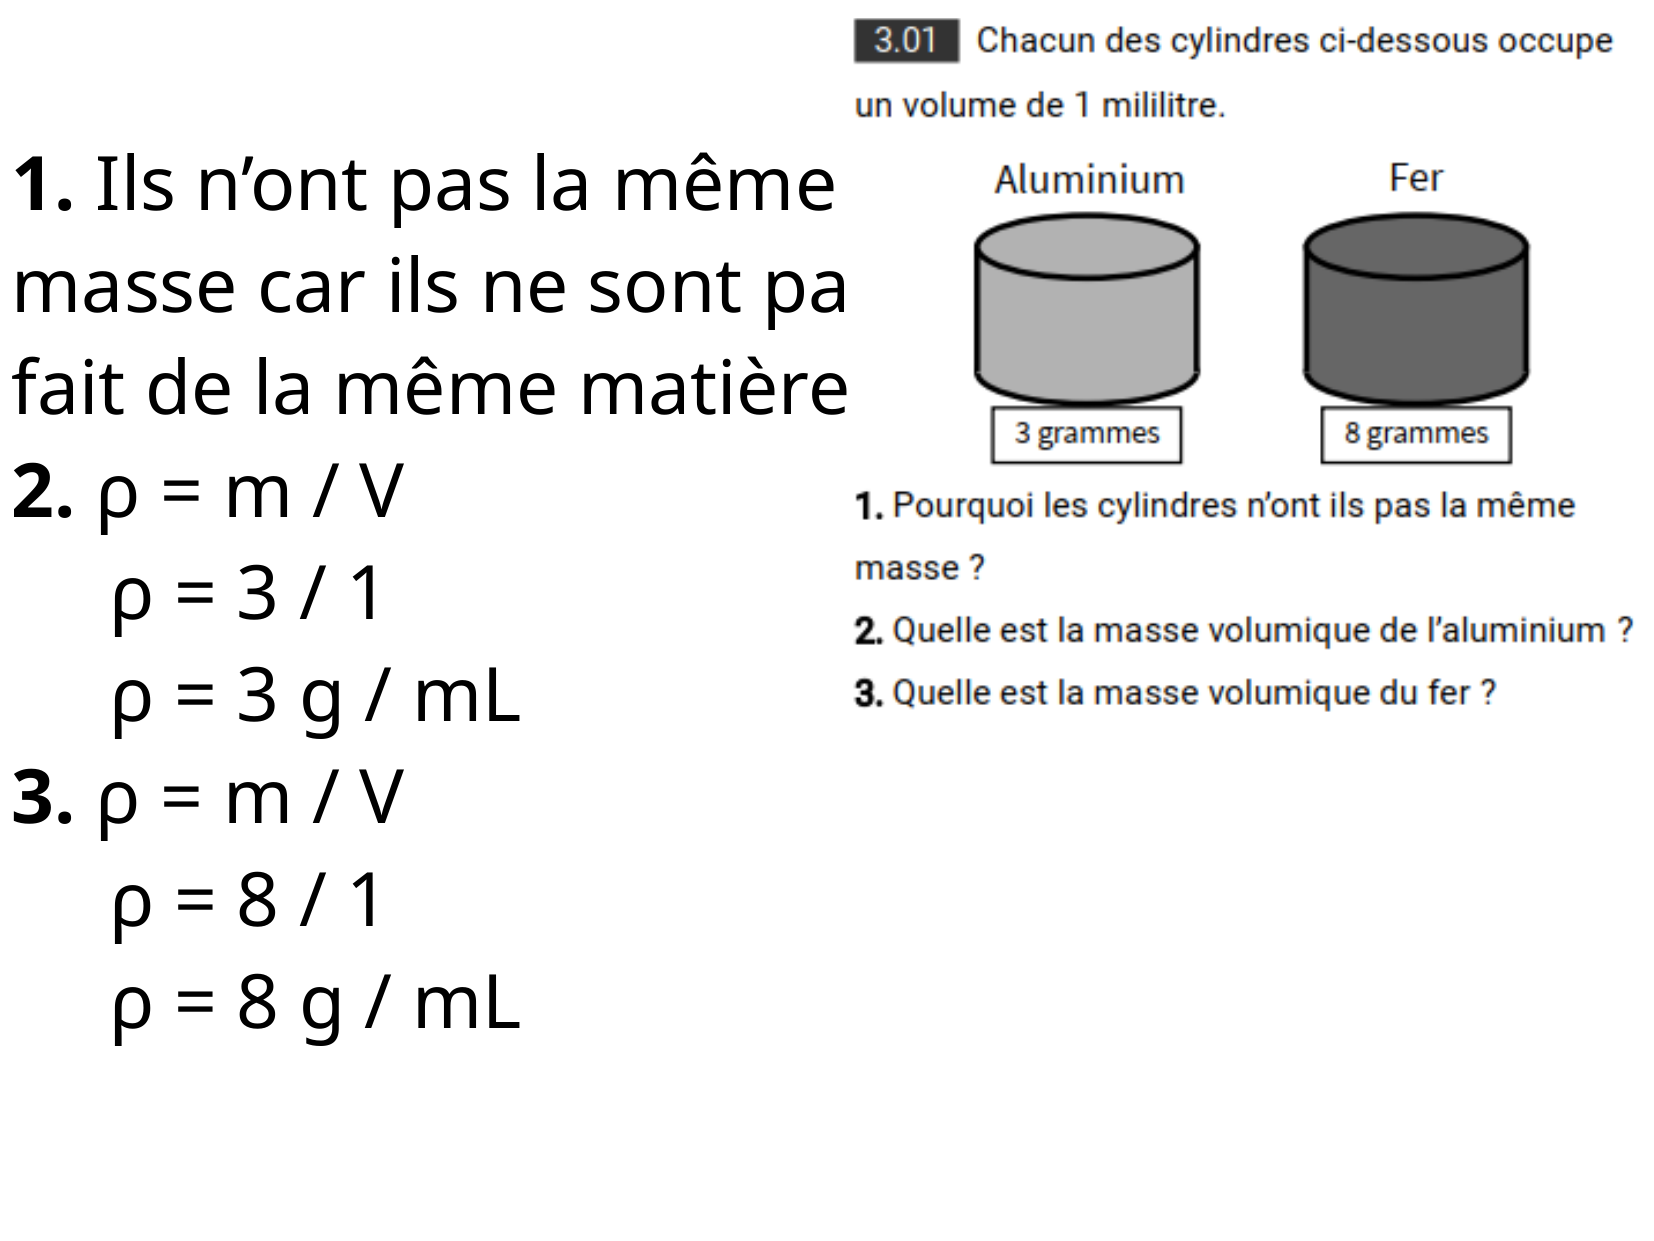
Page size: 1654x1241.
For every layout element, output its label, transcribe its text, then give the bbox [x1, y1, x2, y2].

subtitle 1. Ils n’ont pas la même masse car ils ne sont pas fait de la même matière. 2. ρ = m / V ρ = 3 / 1 ρ = 3 g / mL 3. ρ = m / V ρ = 8 / 1 ρ = 8 g / mL [11, 129, 1642, 1229]
picture [850, 18, 1654, 742]
